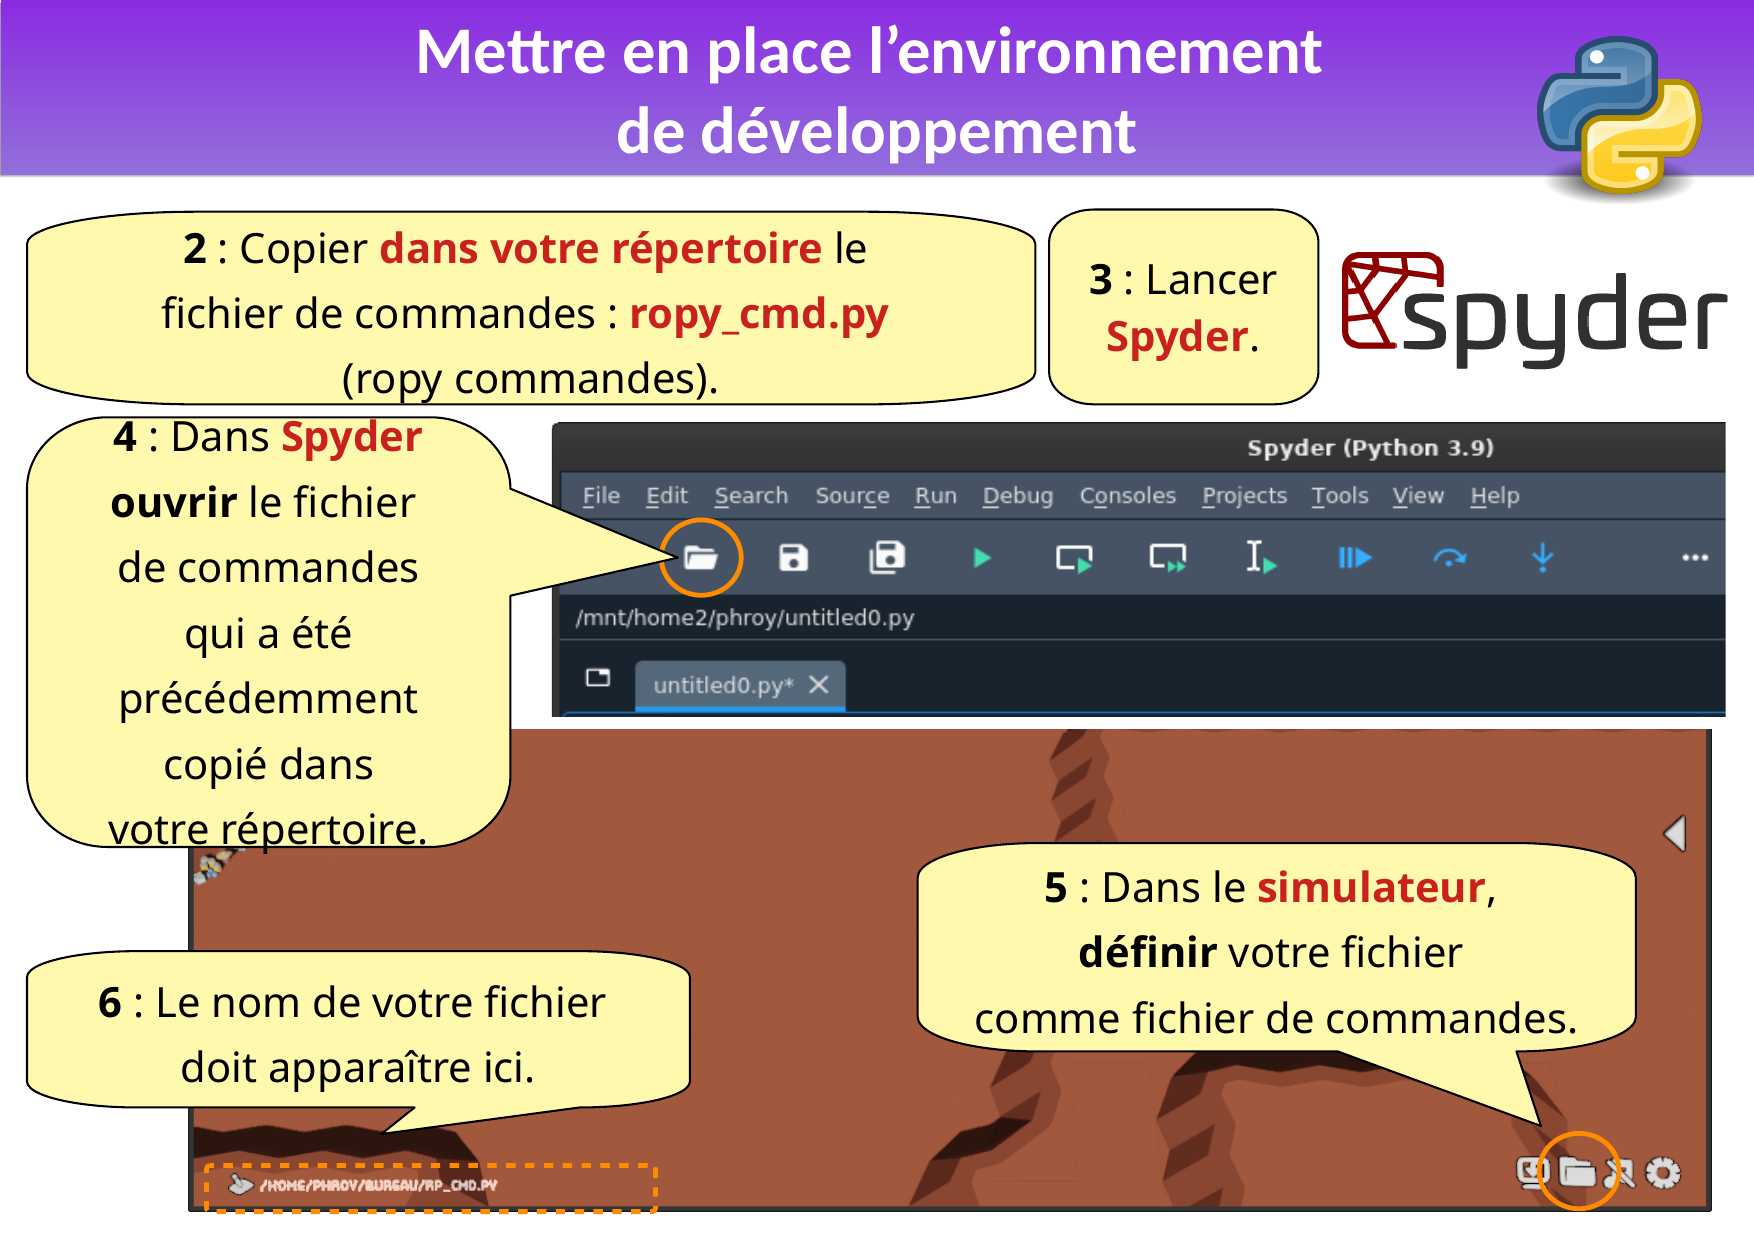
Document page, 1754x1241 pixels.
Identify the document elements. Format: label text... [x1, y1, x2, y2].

picture [1542, 1136, 1616, 1206]
text_box 4 : Dans Spyder ouvrir le fichier de commandes qui a été précédemment copié dans votre répertoire. [26, 417, 678, 847]
text_box Mettre en place l’environnement de développement [0, 0, 1754, 175]
picture [664, 523, 738, 592]
picture [178, 729, 1712, 1212]
text_box 6 : Le nom de votre fichier doit apparaître ici. [26, 951, 690, 1135]
picture [1526, 32, 1713, 209]
text_box 5 : Dans le simulateur, définir votre fichier comme fichier de commandes. [917, 843, 1636, 1127]
text_box 2 : Copier dans votre répertoire le fichier de commandes : ropy_cmd.py (ropy commandes). [27, 211, 1036, 405]
picture [551, 422, 1726, 717]
text_box 3 : Lancer Spyder. [1049, 209, 1319, 405]
picture [1332, 242, 1738, 378]
